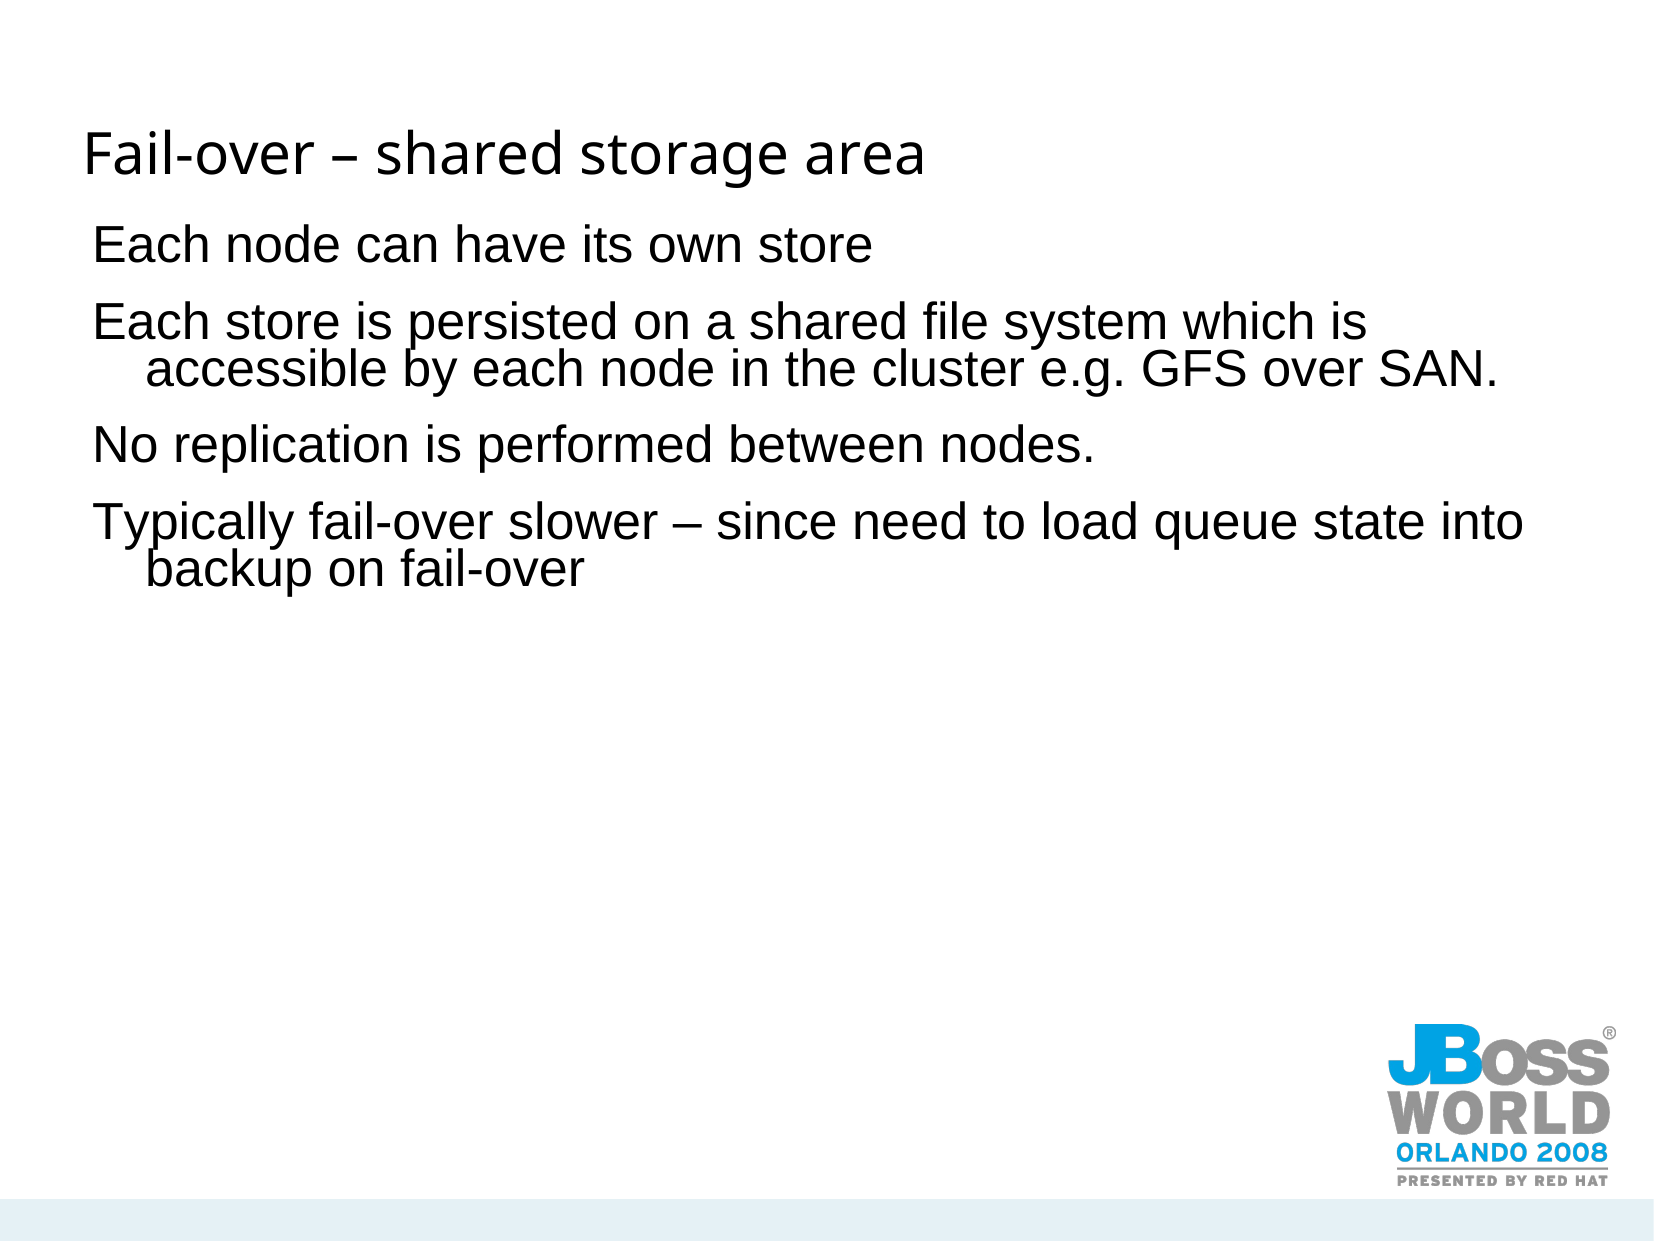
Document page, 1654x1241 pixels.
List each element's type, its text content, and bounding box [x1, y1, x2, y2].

title Fail-over – shared storage area [82, 56, 1571, 249]
list Each node can have its own store Each store is persisted on a shared file system which is accessible by each node in the cluster e.g. GFS over SAN. No replication is performed between nodes. Typically fail-over slower – since need to load queue state into backup on fail-over [75, 225, 1563, 1029]
picture [1446, 1037, 1464, 1048]
picture [1446, 1058, 1466, 1071]
picture [0, 1199, 1654, 1241]
picture [1387, 1024, 1616, 1186]
